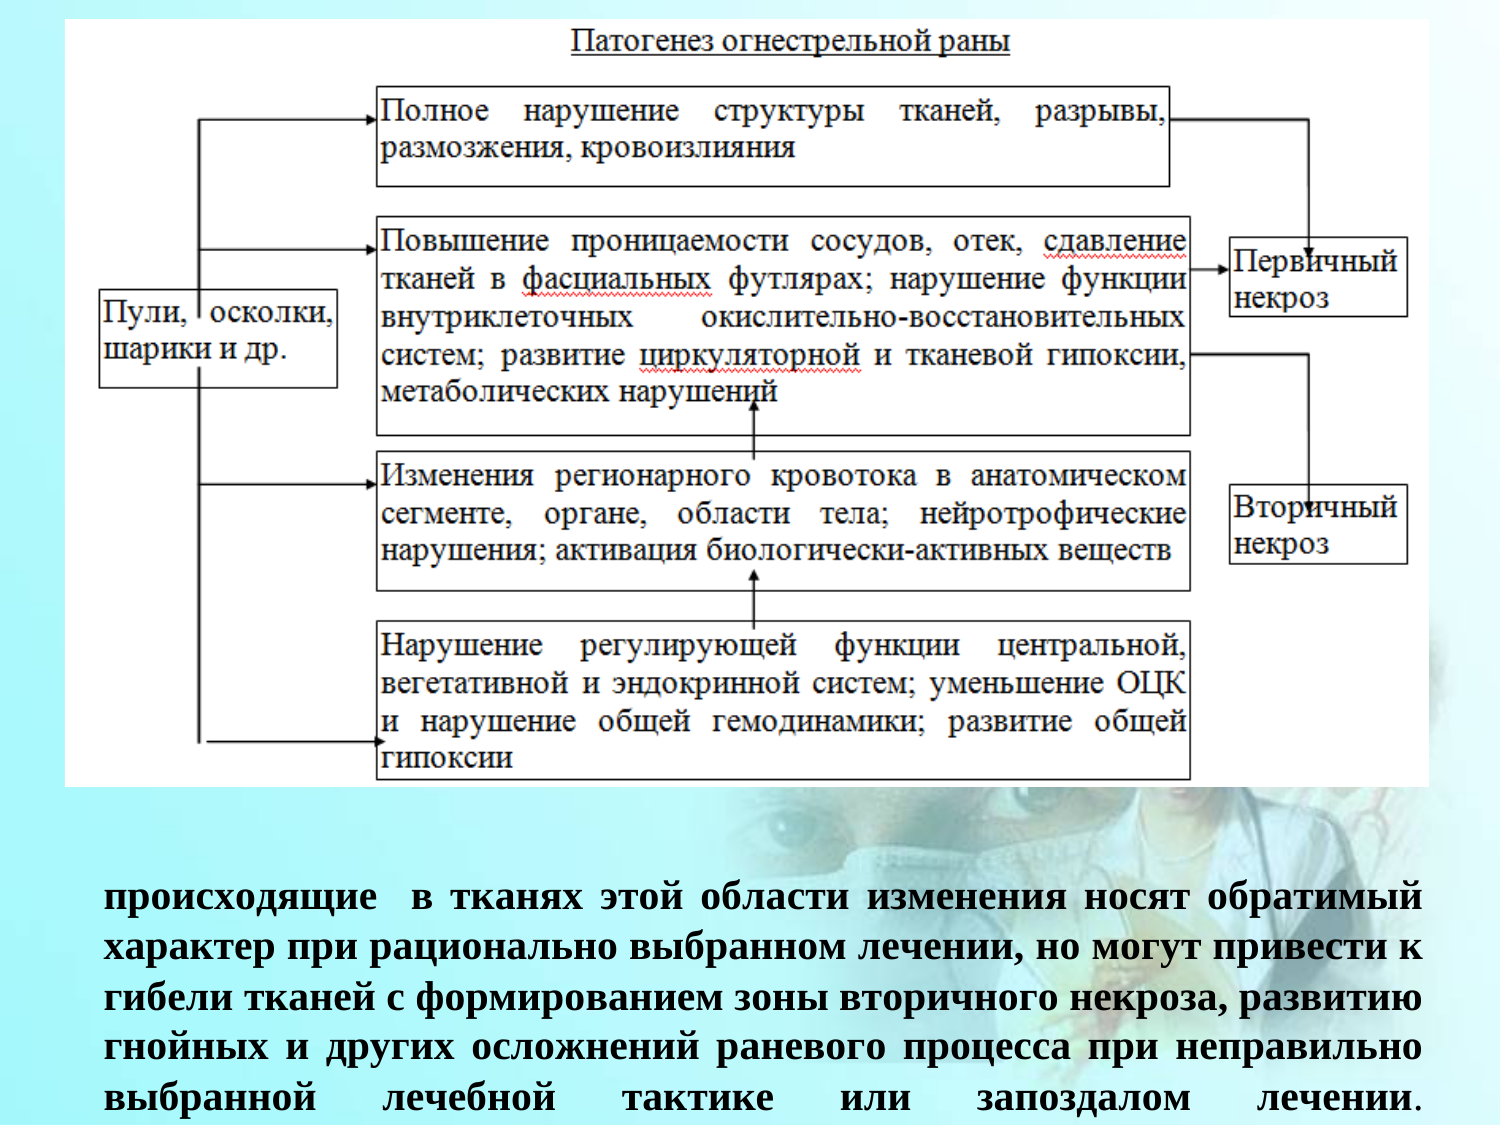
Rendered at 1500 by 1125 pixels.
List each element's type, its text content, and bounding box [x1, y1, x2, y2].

picture [64, 19, 1429, 787]
title происходящие в тканях этой области изменения носят обратимый характер при рационально выбранном лечении, но могут привести к гибели тканей с формированием зоны вторичного некроза, развитию гнойных и других осложнений раневого процесса при неправильно выбранной лечебной тактике или запоздалом лечении. [88, 810, 1439, 1094]
